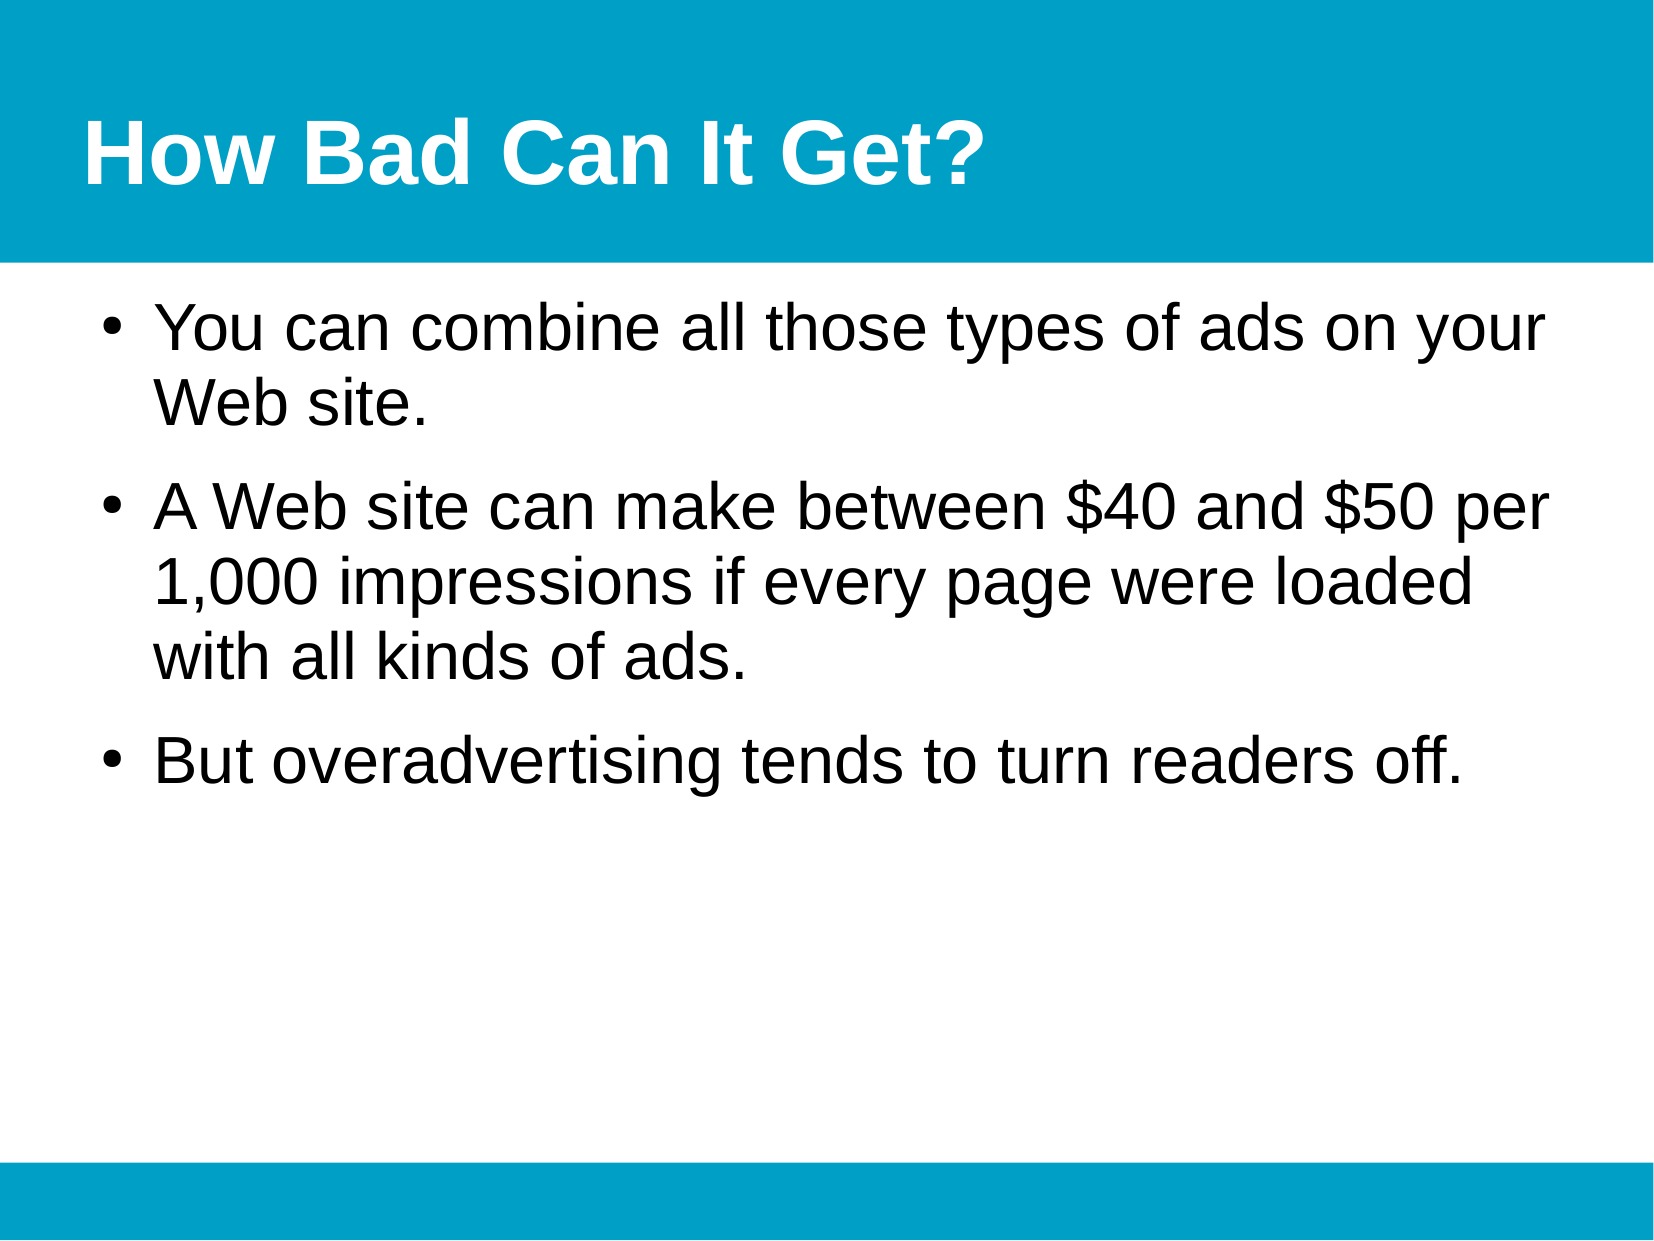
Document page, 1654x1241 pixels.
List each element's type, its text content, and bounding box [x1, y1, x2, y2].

title How Bad Can It Get? [82, 56, 1571, 250]
list You can combine all those types of ads on your Web site. A Web site can make between $40 and $50 per 1,000 impressions if every page were loaded with all kinds of ads. But overadvertising tends to turn readers off. [82, 290, 1571, 1094]
